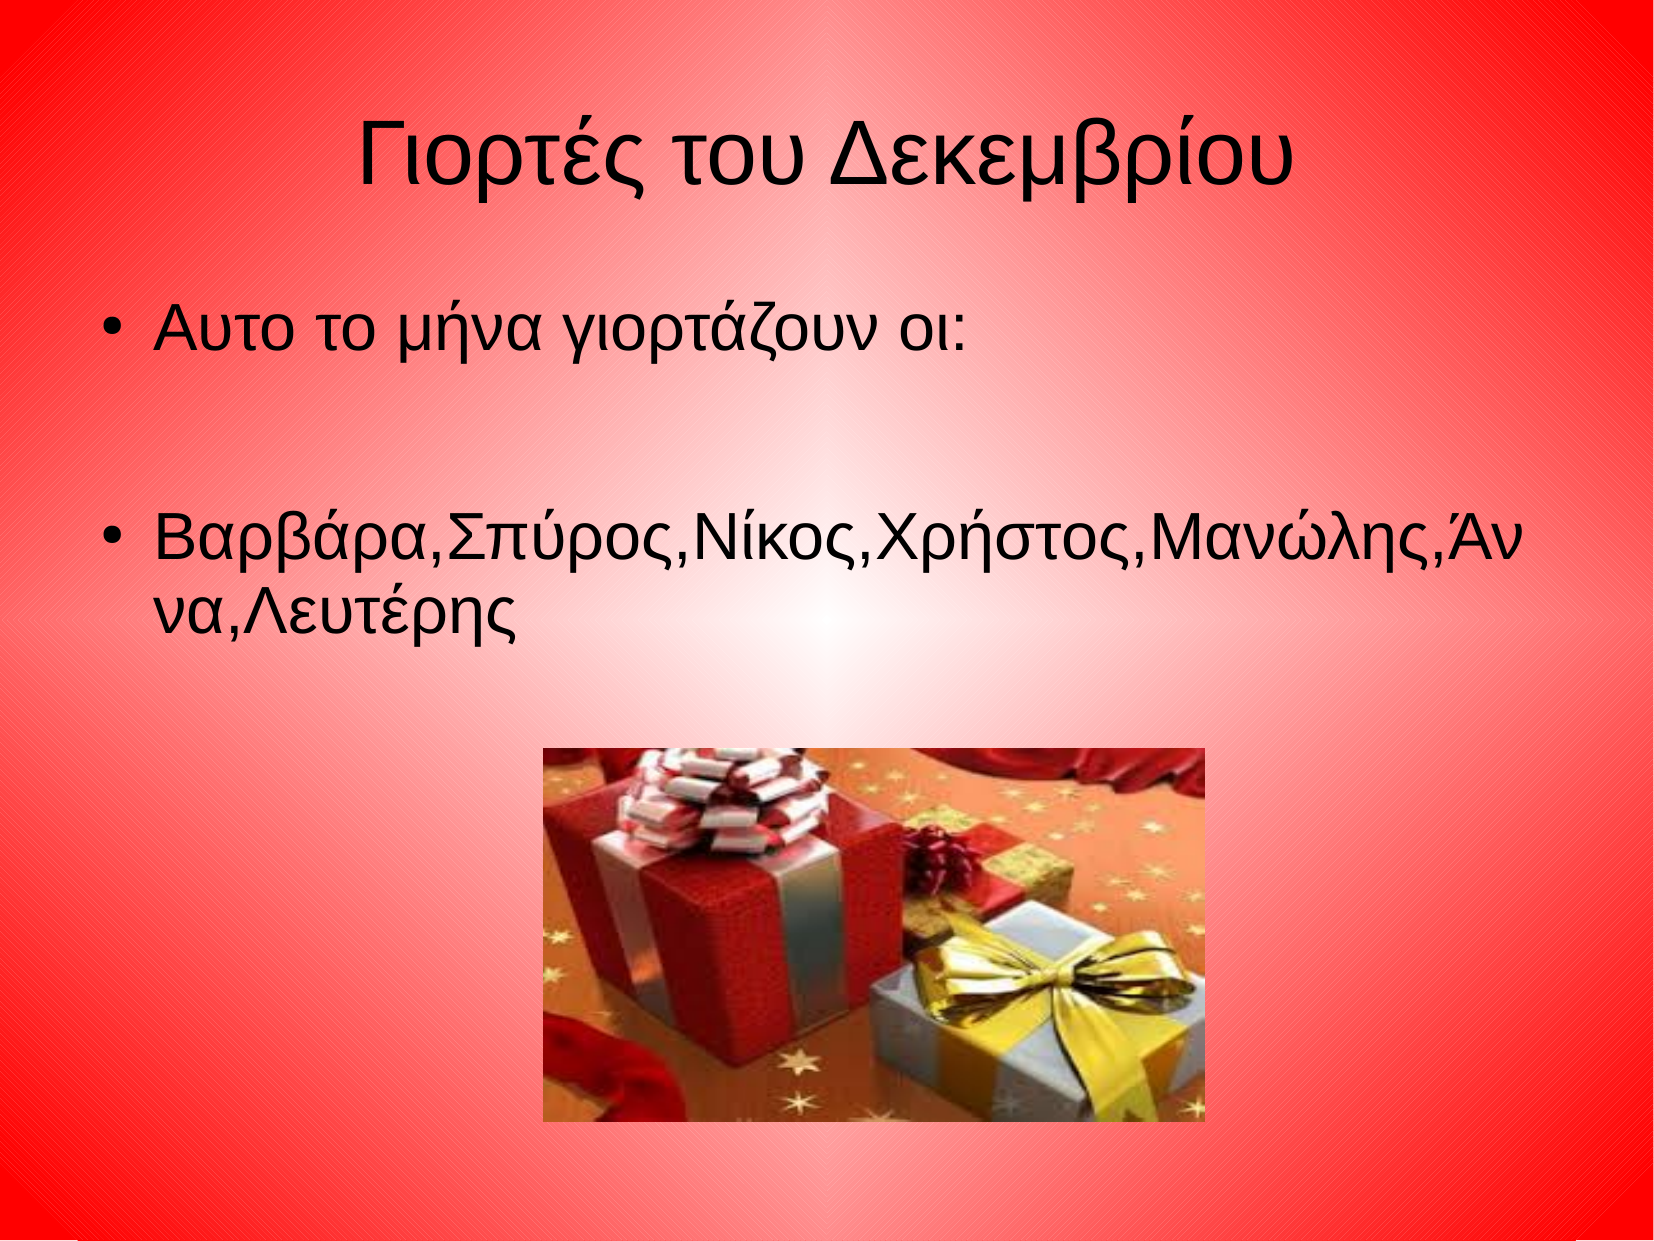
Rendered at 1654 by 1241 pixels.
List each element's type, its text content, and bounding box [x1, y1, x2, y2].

list Αυτο το μήνα γιορτάζουν οι: Βαρβάρα,Σπύρος,Νίκος,Χρήστος,Μανώλης,Άννα,Λευτέρης [82, 290, 1538, 1010]
title Γιορτές του Δεκεμβρίου [82, 49, 1571, 257]
picture [543, 748, 1205, 1123]
